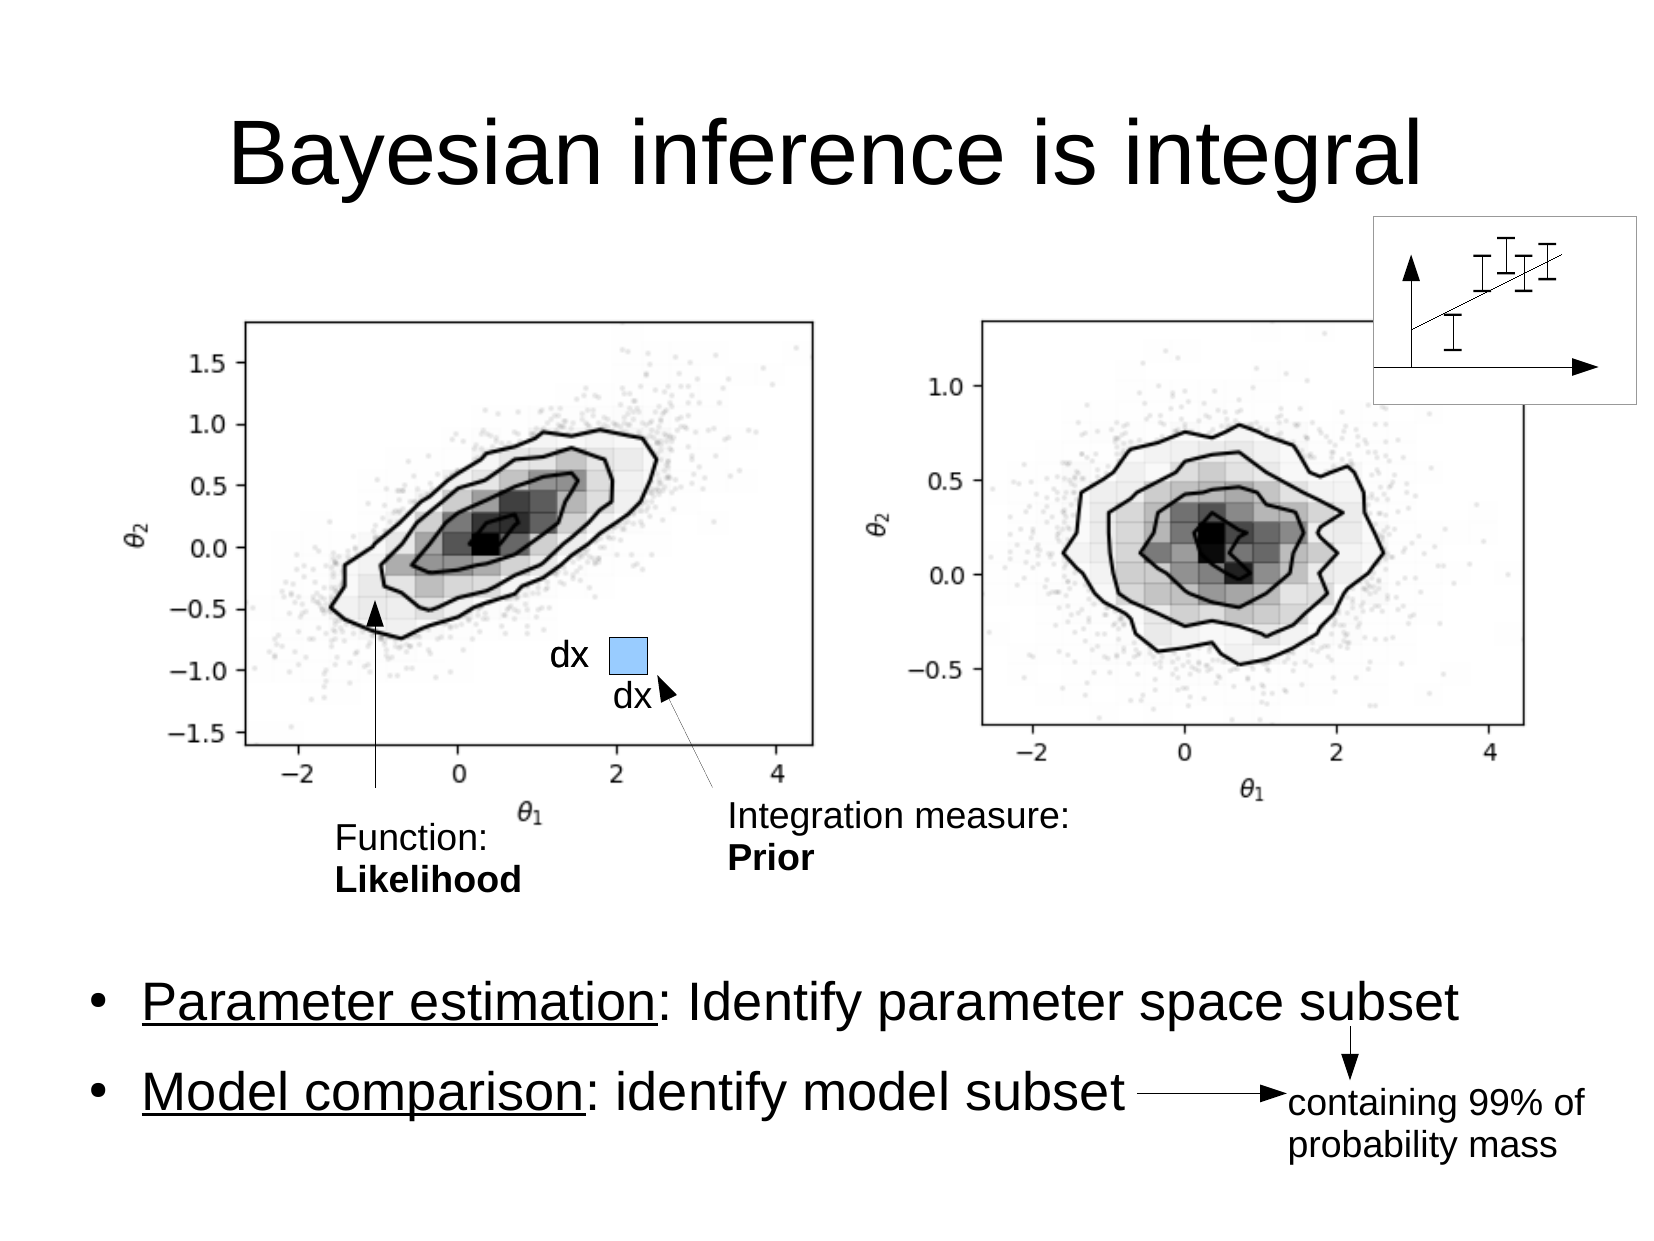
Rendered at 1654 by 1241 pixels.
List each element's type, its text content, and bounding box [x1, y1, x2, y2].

text_box dx [598, 667, 674, 725]
title Bayesian inference is integral [82, 49, 1571, 257]
picture [849, 298, 1546, 824]
picture [106, 298, 836, 849]
text_box [611, 637, 648, 667]
text_box dx [535, 625, 611, 683]
text_box Function: Likelihood [319, 809, 545, 909]
text_box Integration measure: Prior [712, 787, 1126, 929]
list Parameter estimation: Identify parameter space subset Model comparison: identify model subset [70, 971, 1559, 1159]
text_box containing 99% of probability mass [1272, 1073, 1648, 1210]
text_box [1373, 216, 1637, 405]
